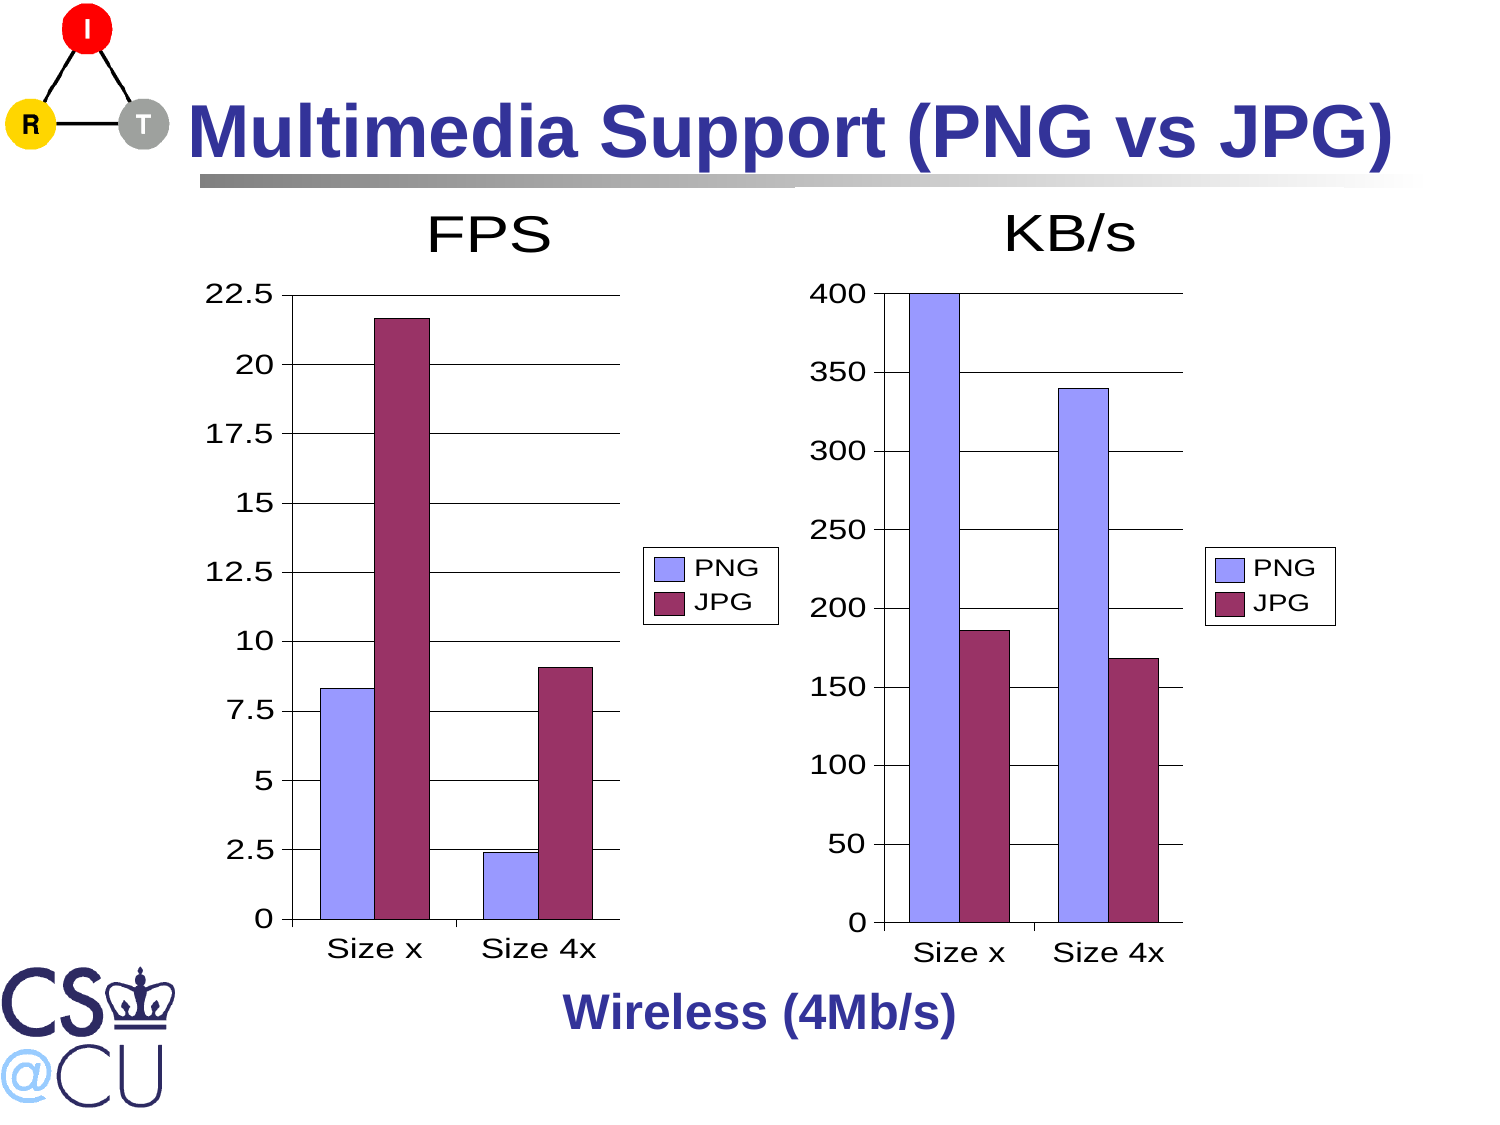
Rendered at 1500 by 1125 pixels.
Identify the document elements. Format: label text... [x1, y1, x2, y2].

picture [0, 949, 175, 1125]
chart [187, 187, 1351, 976]
picture [0, 0, 173, 154]
title Wireless (4Mb/s) [562, 975, 976, 1051]
title Multimedia Support (PNG vs JPG) [187, 44, 1463, 218]
